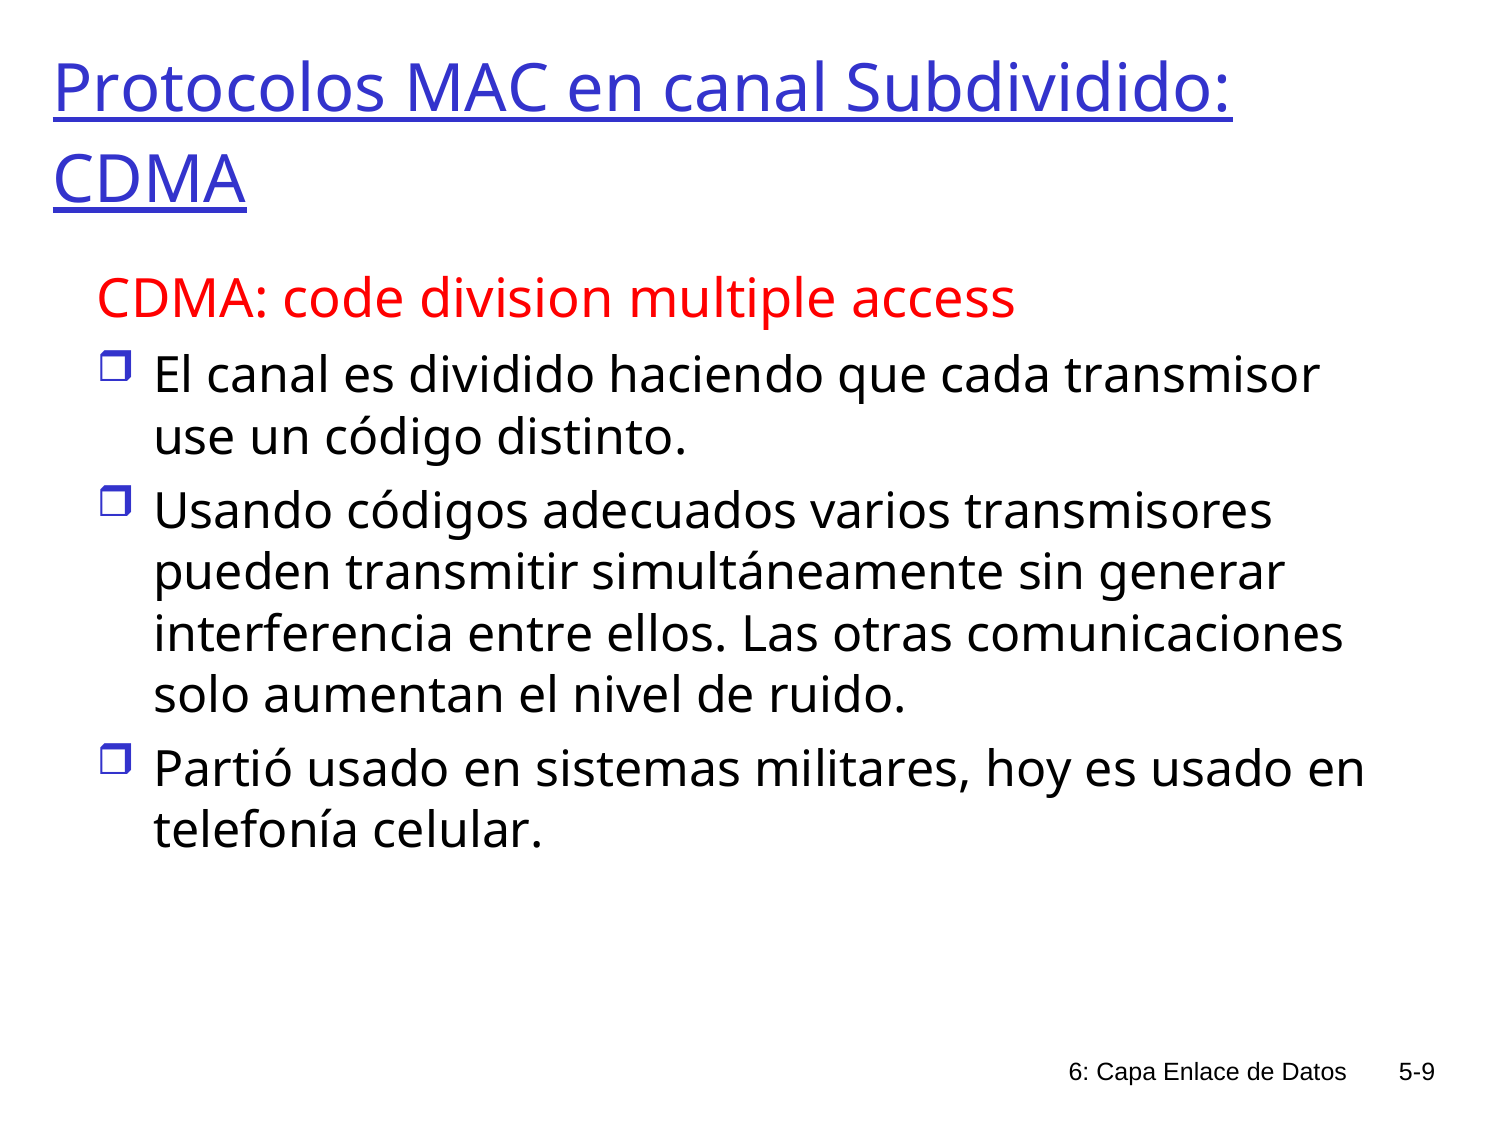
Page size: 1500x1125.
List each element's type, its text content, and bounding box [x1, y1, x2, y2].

title Protocolos MAC en canal Subdividido: CDMA [37, 37, 1454, 225]
list CDMA: code division multiple access El canal es dividido haciendo que cada transmisor use un código distinto. Usando códigos adecuados varios transmisores pueden transmitir simultáneamente sin generar interferencia entre ellos. Las otras comunicaciones solo aumentan el nivel de ruido. Partió usado en sistemas militares, hoy es usado en telefonía celular. [82, 257, 1432, 766]
